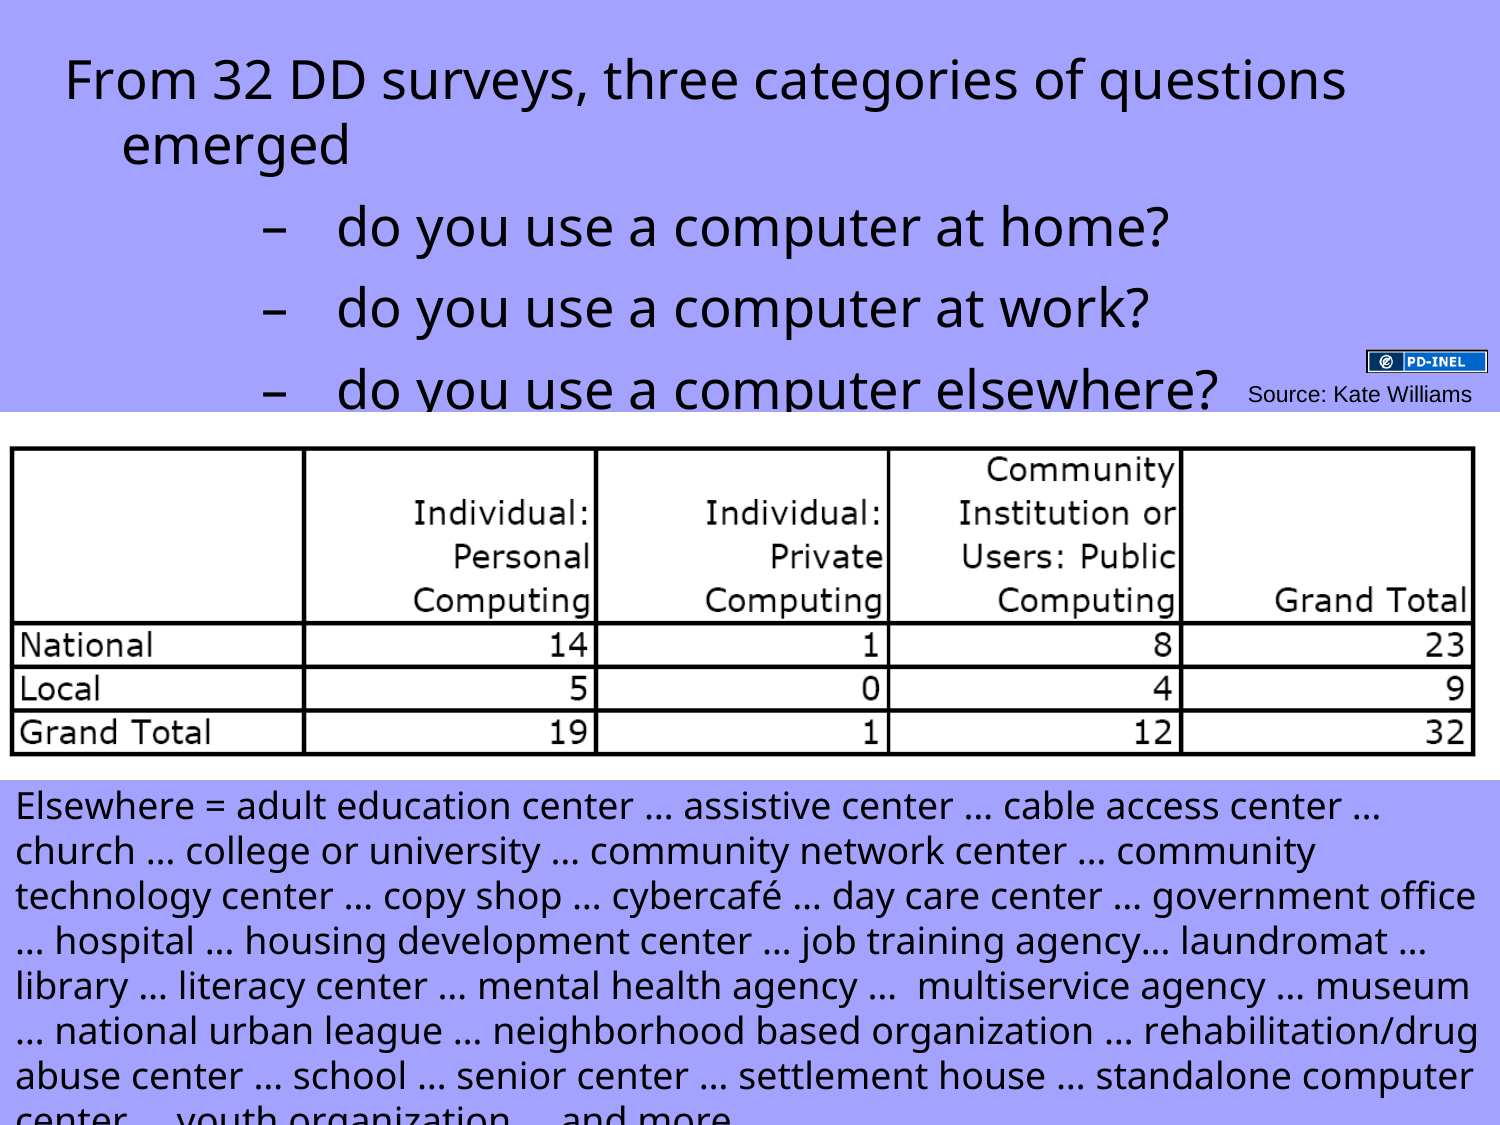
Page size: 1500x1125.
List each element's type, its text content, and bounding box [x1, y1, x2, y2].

text_box From 32 DD surveys, three categories of questions emerged do you use a computer at home? do you use a computer at work? do you use a computer elsewhere? [49, 37, 1438, 412]
text_box Source: Kate Williams [1212, 374, 1488, 413]
picture [0, 412, 1500, 780]
list Elsewhere = adult education center … assistive center … cable access center … church … college or university … community network center … community technology center … copy shop … cybercafé … day care center … government office … hospital … housing development center … job training agency… laundromat … library … literacy center … mental health agency … multiservice agency … museum … national urban league … neighborhood based organization … rehabilitation/drug abuse center … school … senior center … settlement house … standalone computer center … youth organization … and more [0, 780, 1500, 1125]
picture [1366, 349, 1488, 373]
